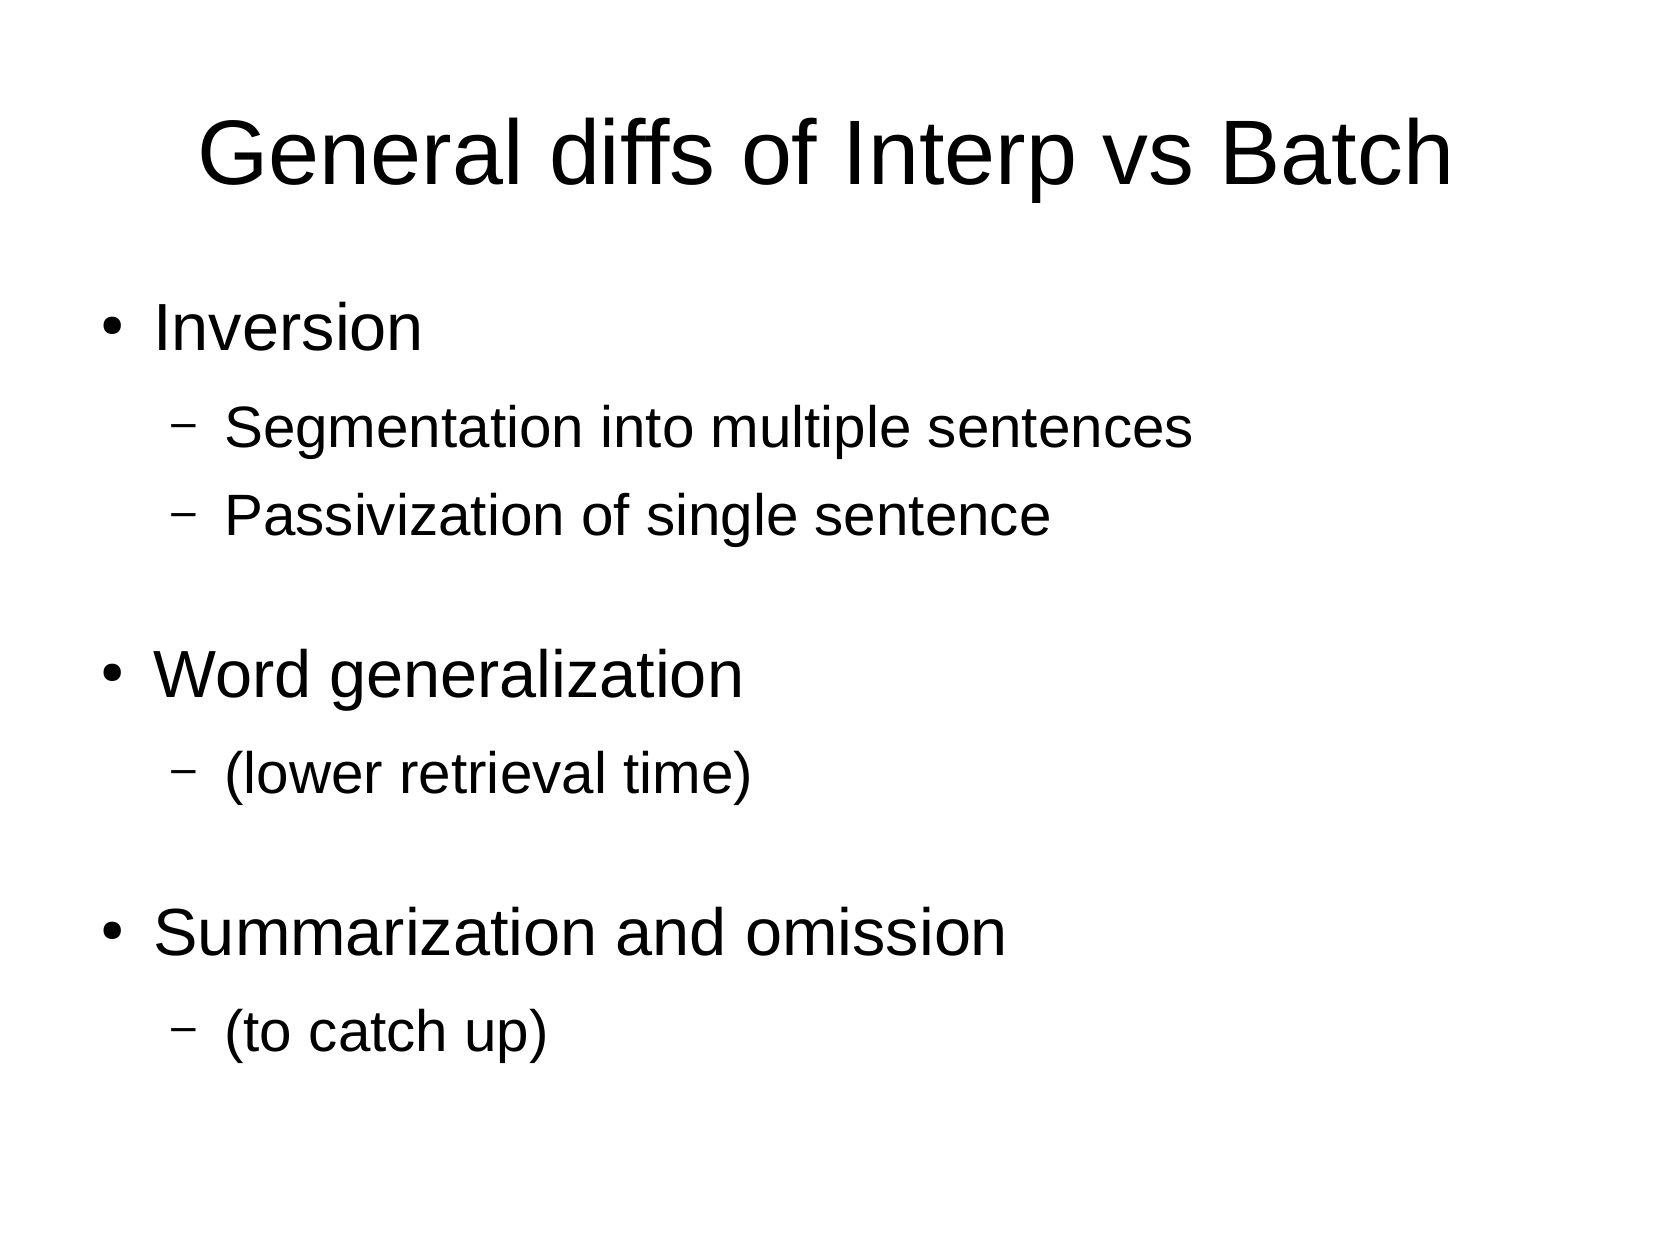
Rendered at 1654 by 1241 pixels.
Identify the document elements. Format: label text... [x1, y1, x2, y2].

title General diffs of Interp vs Batch [82, 49, 1571, 257]
list Inversion Segmentation into multiple sentences Passivization of single sentence Word generalization (lower retrieval time) Summarization and omission (to catch up) [82, 290, 1571, 1186]
